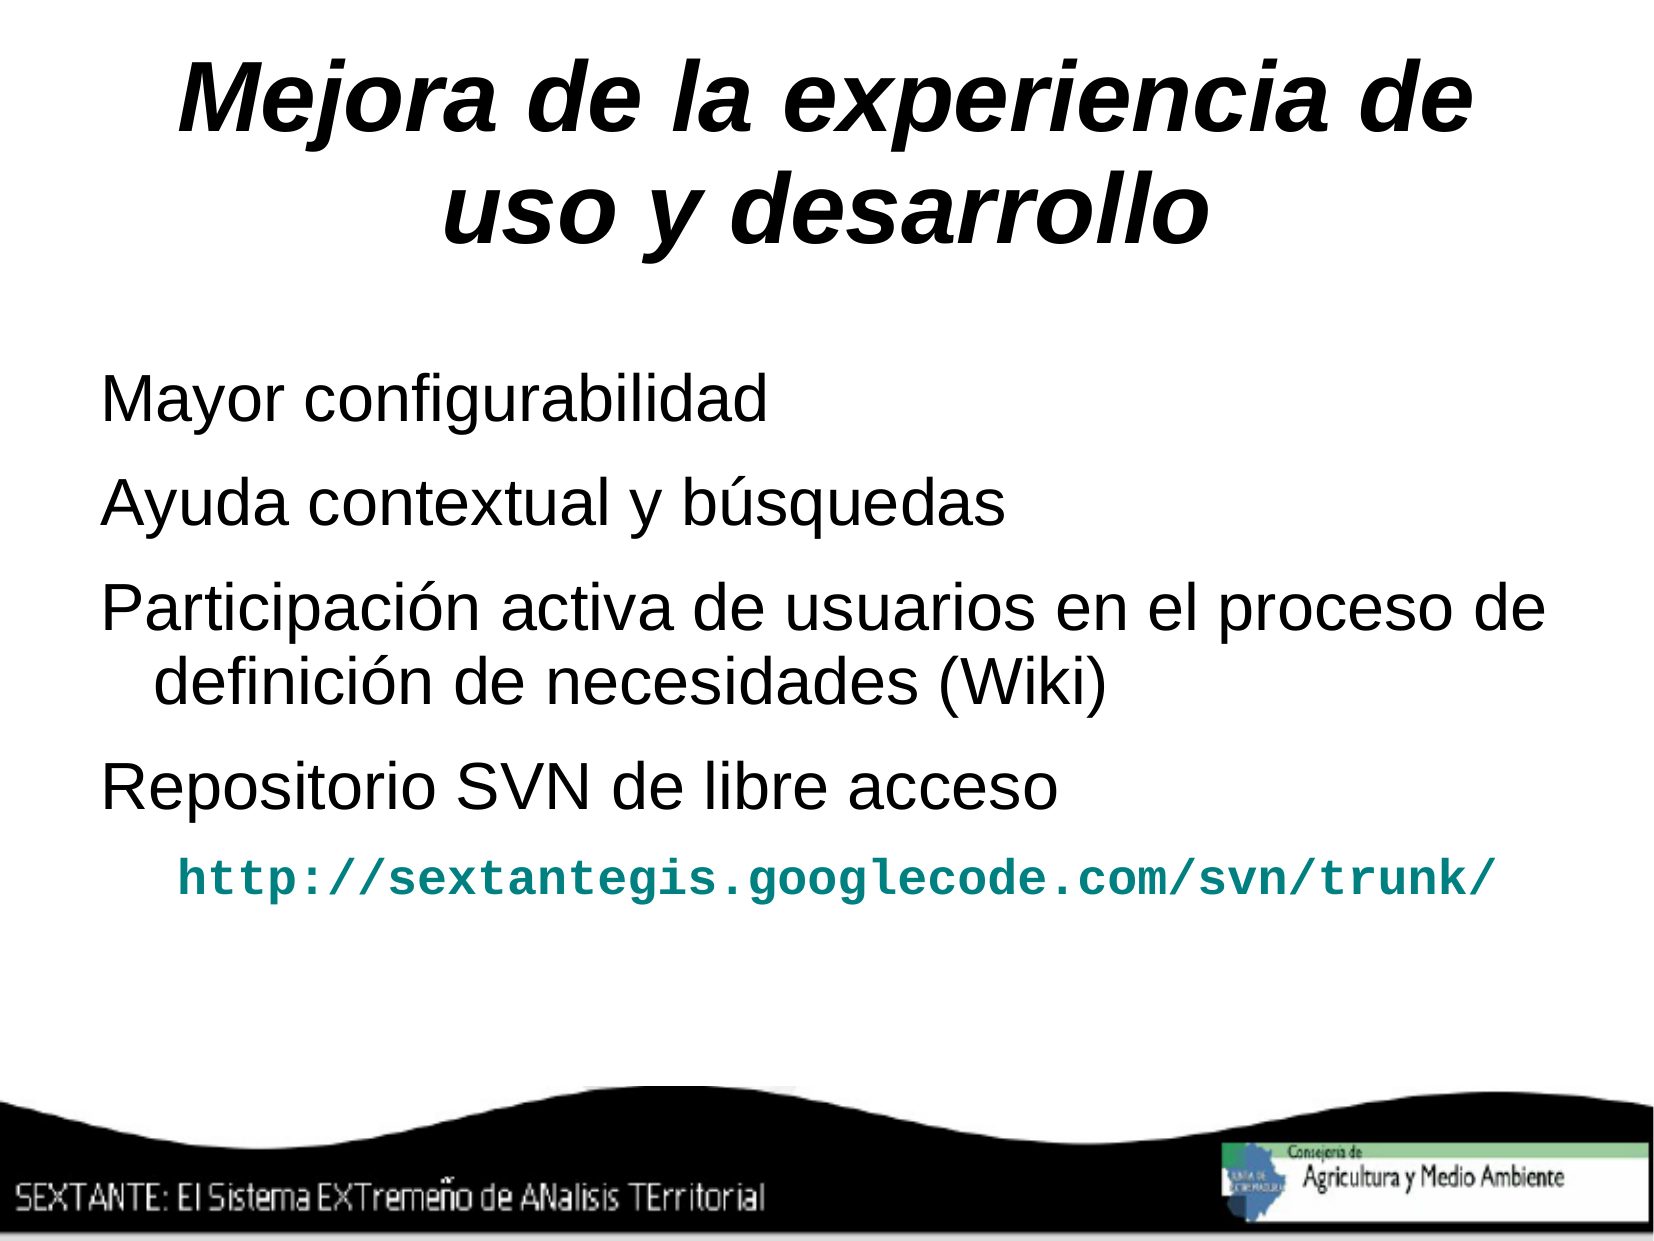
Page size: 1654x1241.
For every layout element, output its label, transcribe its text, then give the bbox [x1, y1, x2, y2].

title Mejora de la experiencia de uso y desarrollo [82, 41, 1571, 265]
picture [0, 1086, 1654, 1241]
list Mayor configurabilidad Ayuda contextual y búsquedas Participación activa de usuarios en el proceso de definición de necesidades (Wiki) Repositorio SVN de libre acceso http://sextantegis.googlecode.com/svn/trunk/ [82, 361, 1571, 1165]
